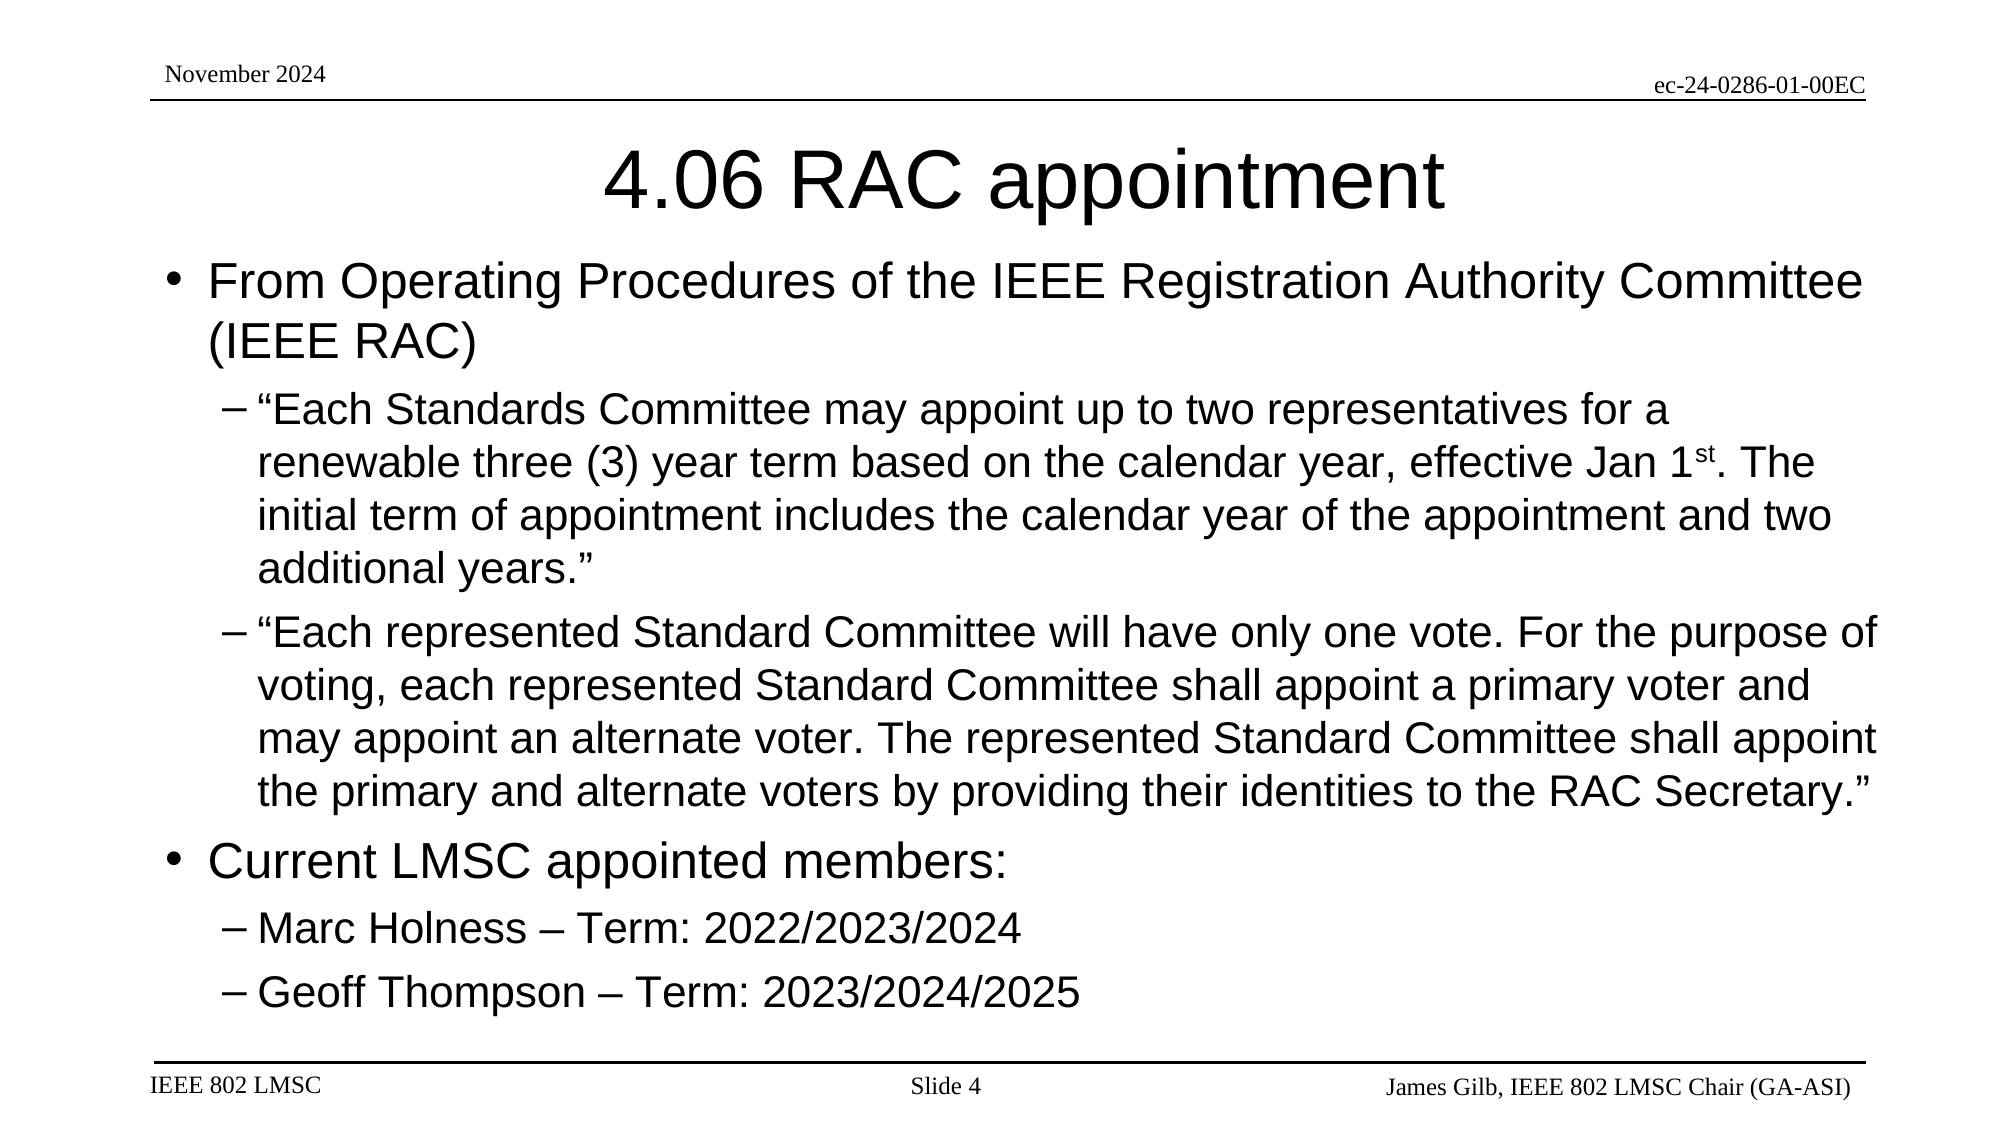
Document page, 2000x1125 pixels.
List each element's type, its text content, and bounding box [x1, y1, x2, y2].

title 4.06 RAC appointment [149, 112, 1900, 238]
list From Operating Procedures of the IEEE Registration Authority Committee (IEEE RAC) “Each Standards Committee may appoint up to two representatives for a renewable three (3) year term based on the calendar year, effective Jan 1st. The initial term of appointment includes the calendar year of the appointment and two additional years.” “Each represented Standard Committee will have only one vote. For the purpose of voting, each represented Standard Committee shall appoint a primary voter and may appoint an alternate voter. The represented Standard Committee shall appoint the primary and alternate voters by providing their identities to the RAC Secretary.” Current LMSC appointed members: Marc Holness – Term: 2022/2023/2024 Geoff Thompson – Term: 2023/2024/2025 [149, 239, 1900, 1051]
